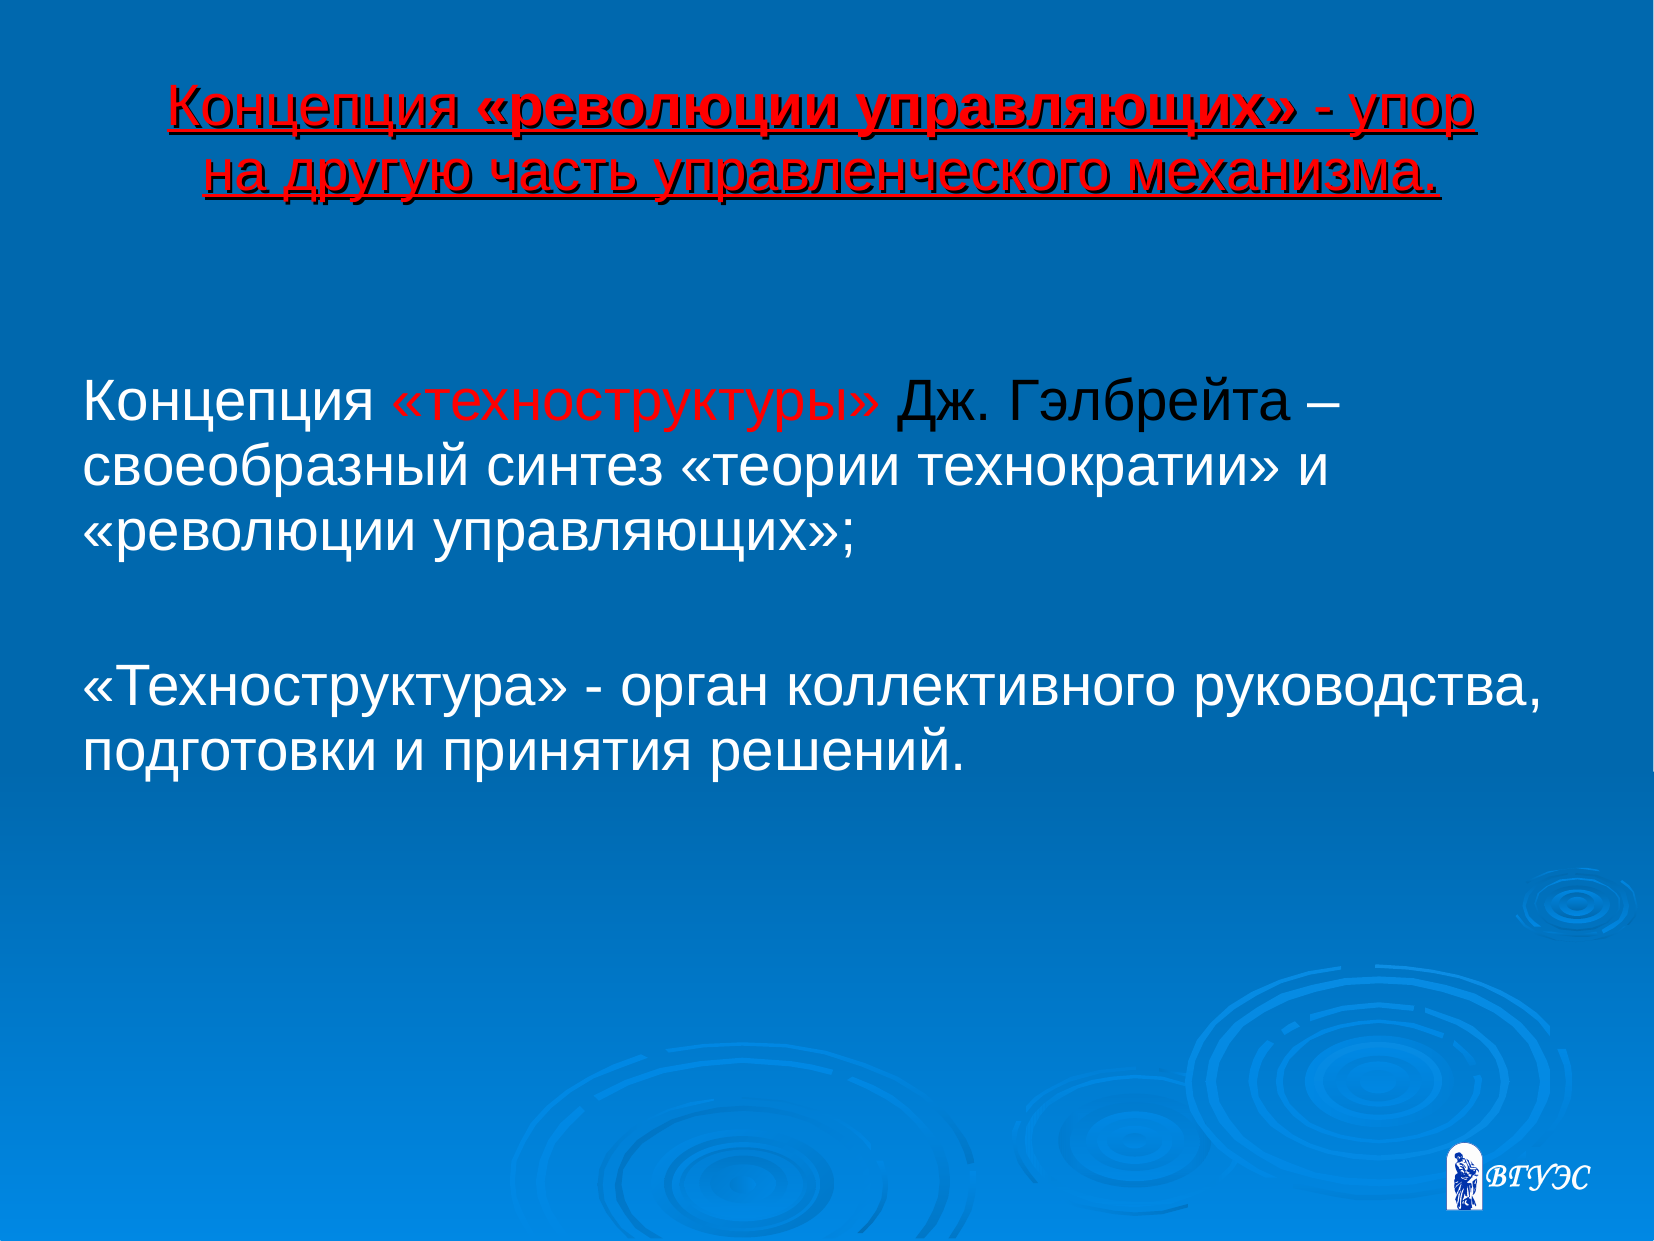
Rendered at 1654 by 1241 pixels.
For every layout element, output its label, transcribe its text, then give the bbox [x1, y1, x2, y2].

title Концепция «революции управляющих» - упор на другую часть управленческого механизма. [118, 0, 1524, 290]
list Концепция «техноструктуры» Дж. Гэлбрейта – своеобразный синтез «теории технократии» и «революции управляющих»; «Техноструктура» - орган коллективного руководства, подготовки и принятия решений. [82, 290, 1571, 1109]
picture [1446, 1142, 1592, 1211]
